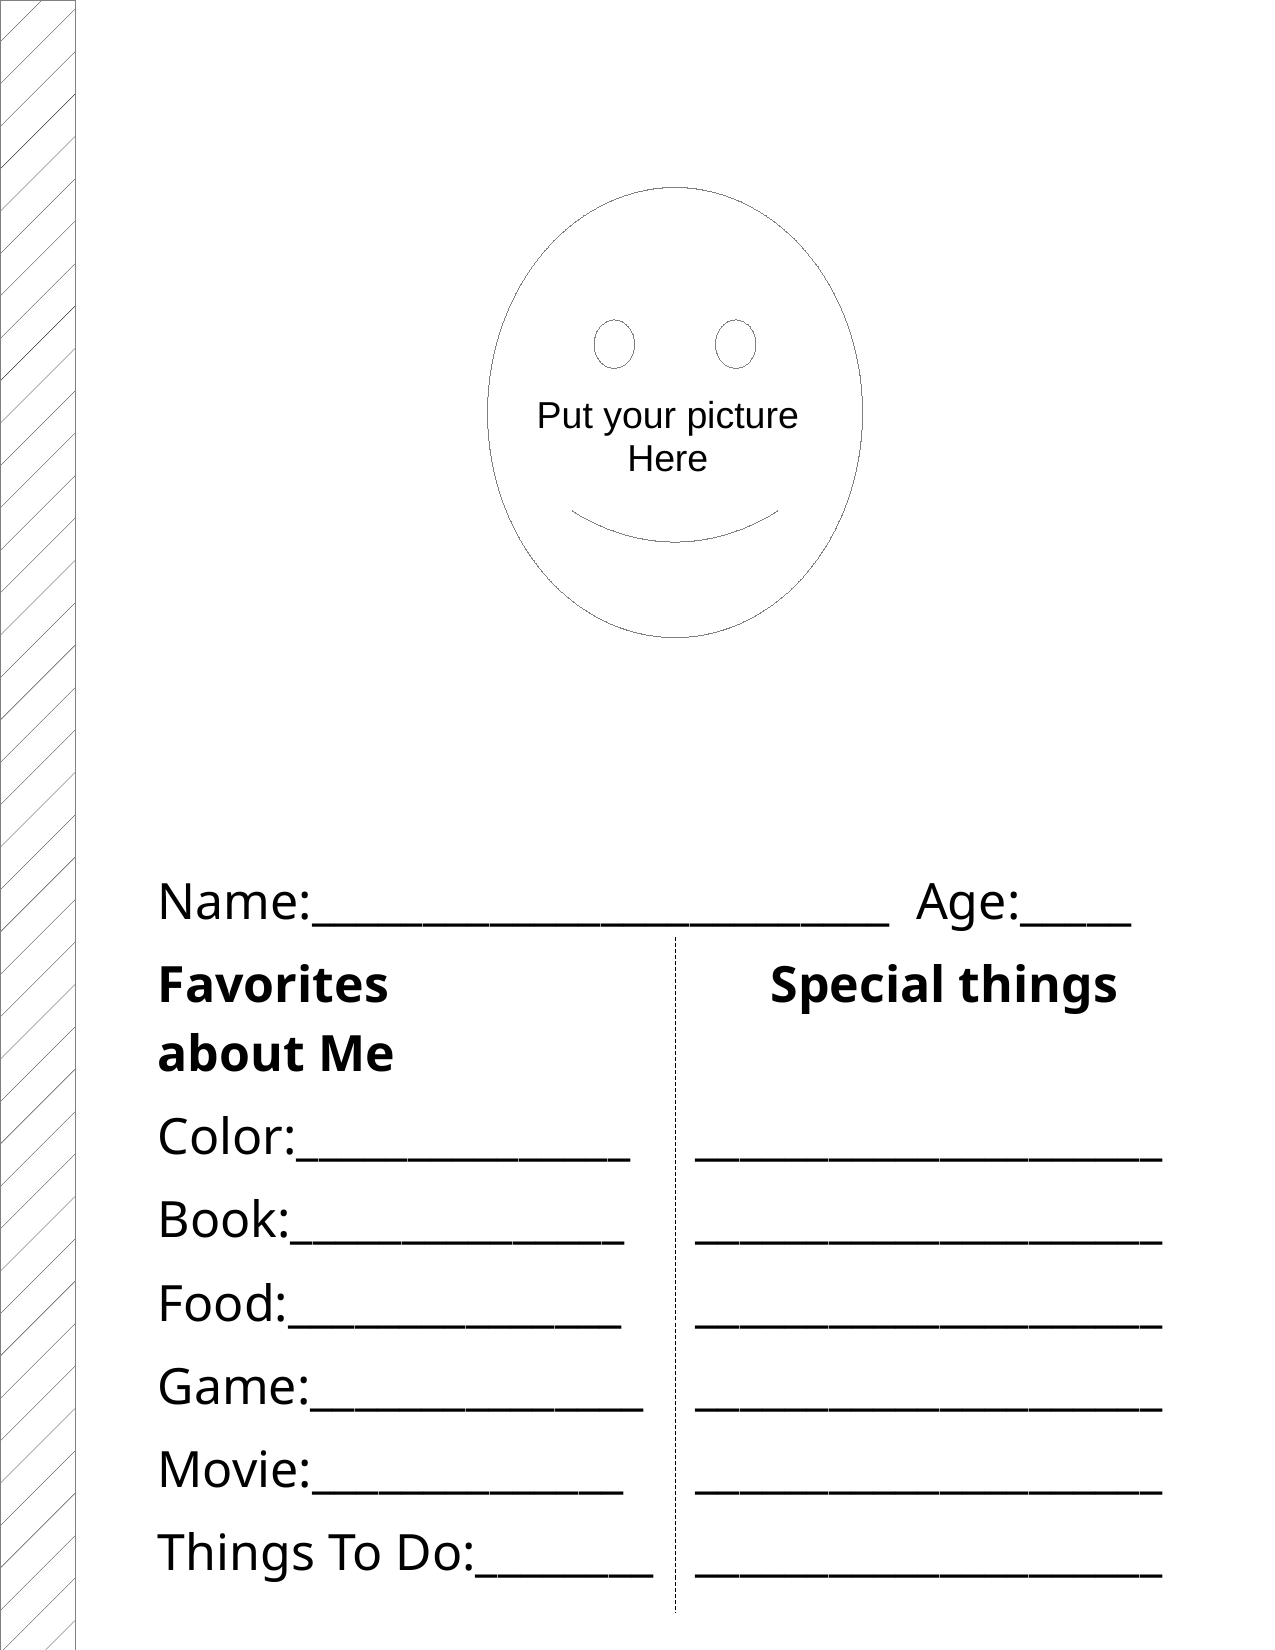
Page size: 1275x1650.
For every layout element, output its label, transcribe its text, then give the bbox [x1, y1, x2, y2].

text_box Put your picture Here [521, 387, 815, 487]
text_box [0, 0, 76, 1650]
text_box Name:__________________________ Age:_____ Favorites Special things about Me Color:_______________ _____________________ Book:_______________ _____________________ Food:_______________ _____________________ Game:_______________ _____________________ Movie:______________ _____________________ Things To Do:________ _____________________ ____________________ _____________________ ____________________ _____________________ [143, 858, 1250, 1650]
